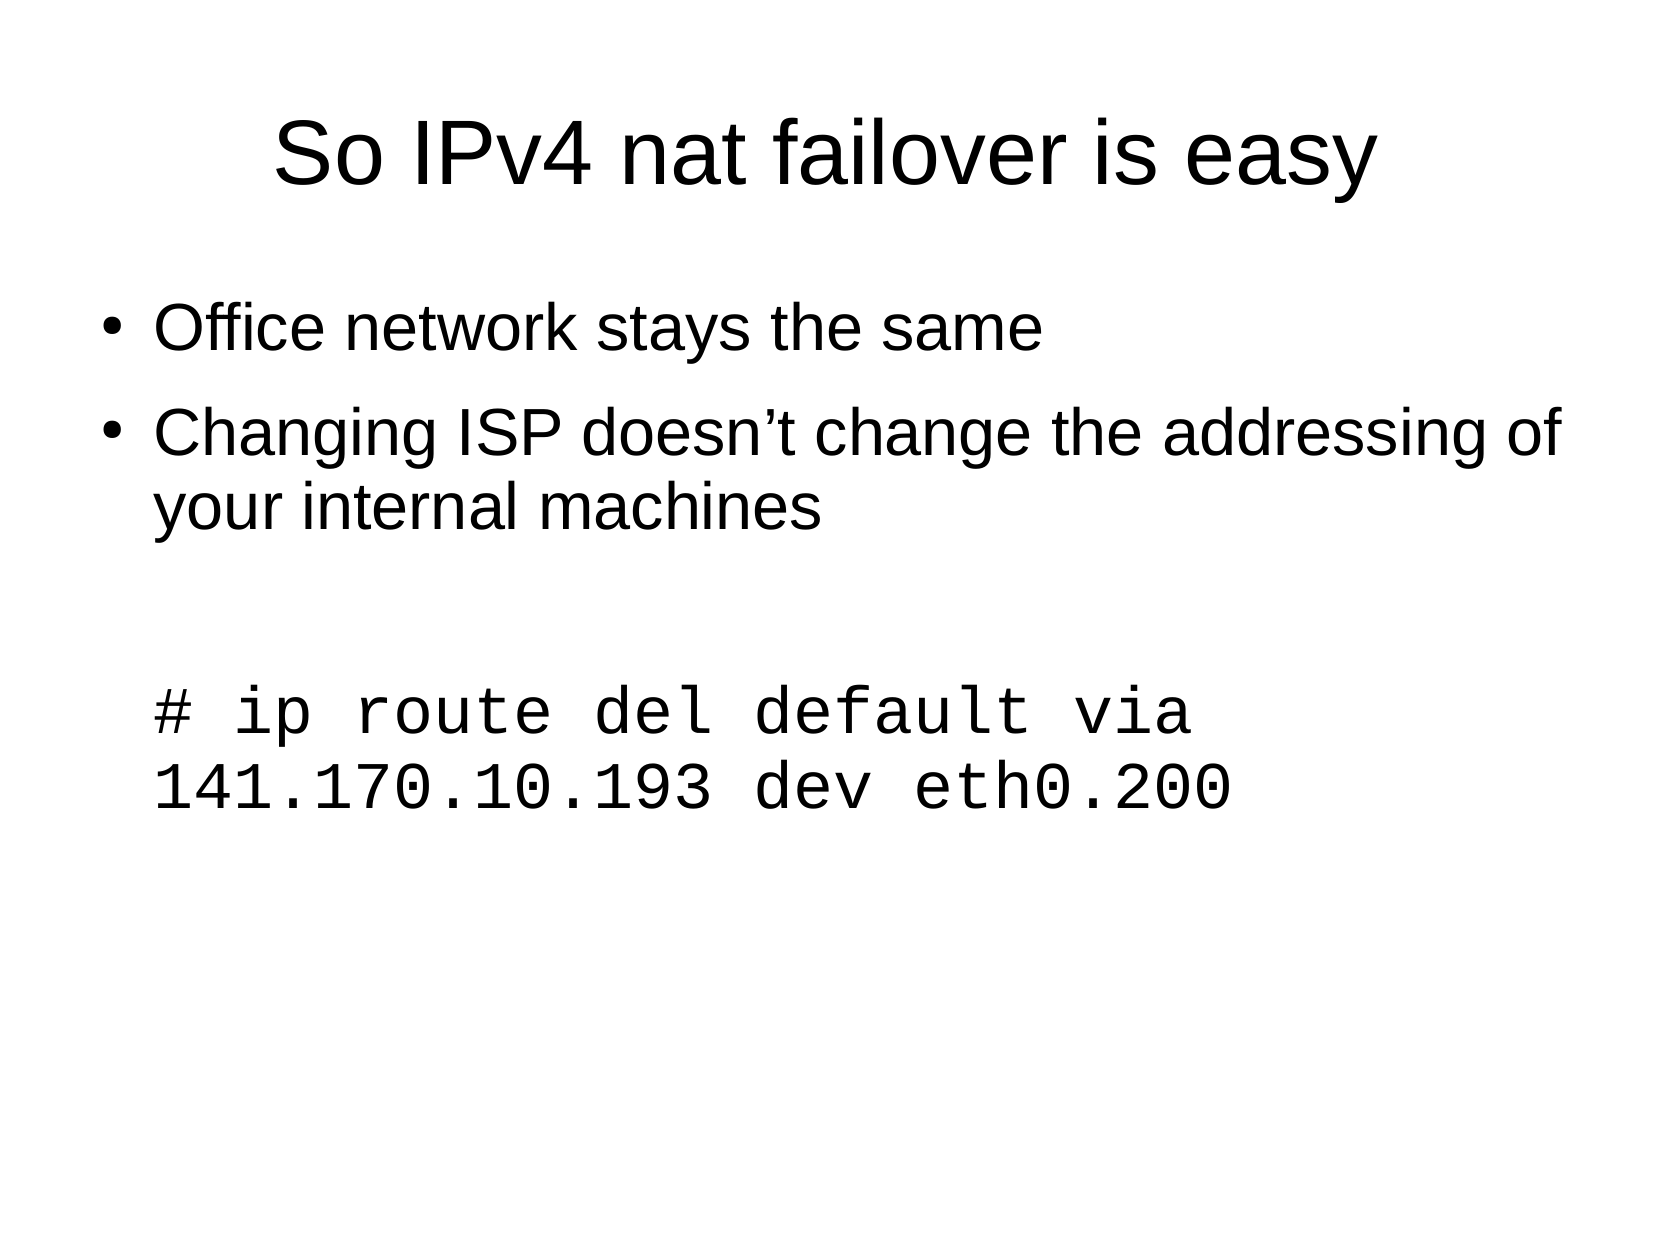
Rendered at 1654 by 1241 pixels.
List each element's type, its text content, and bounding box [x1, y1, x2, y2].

list Office network stays the same Changing ISP doesn’t change the addressing of your internal machines # ip route del default via 141.170.10.193 dev eth0.200 [82, 290, 1571, 1010]
title So IPv4 nat failover is easy [82, 49, 1571, 257]
